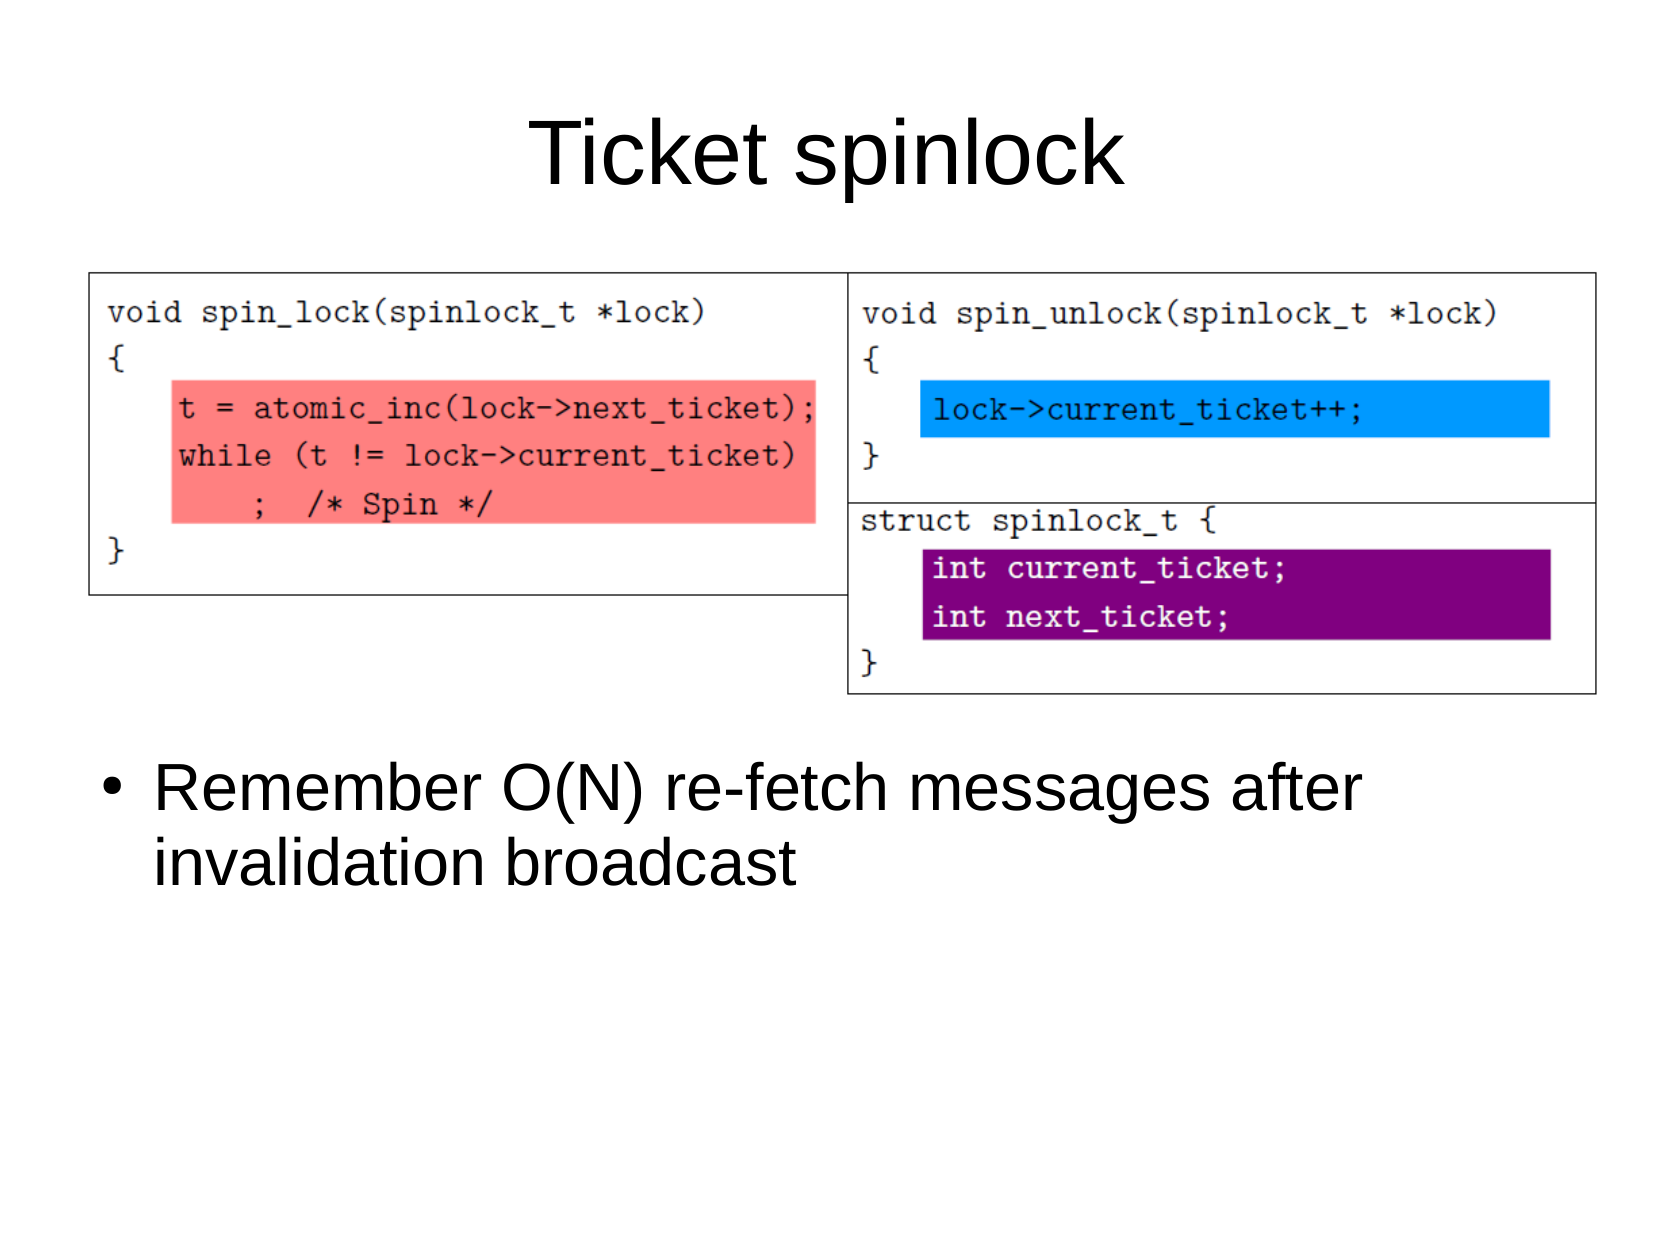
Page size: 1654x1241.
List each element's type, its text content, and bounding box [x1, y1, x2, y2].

list Remember O(N) re-fetch messages after invalidation broadcast [82, 750, 1571, 1010]
picture [75, 252, 1613, 715]
title Ticket spinlock [82, 49, 1571, 252]
